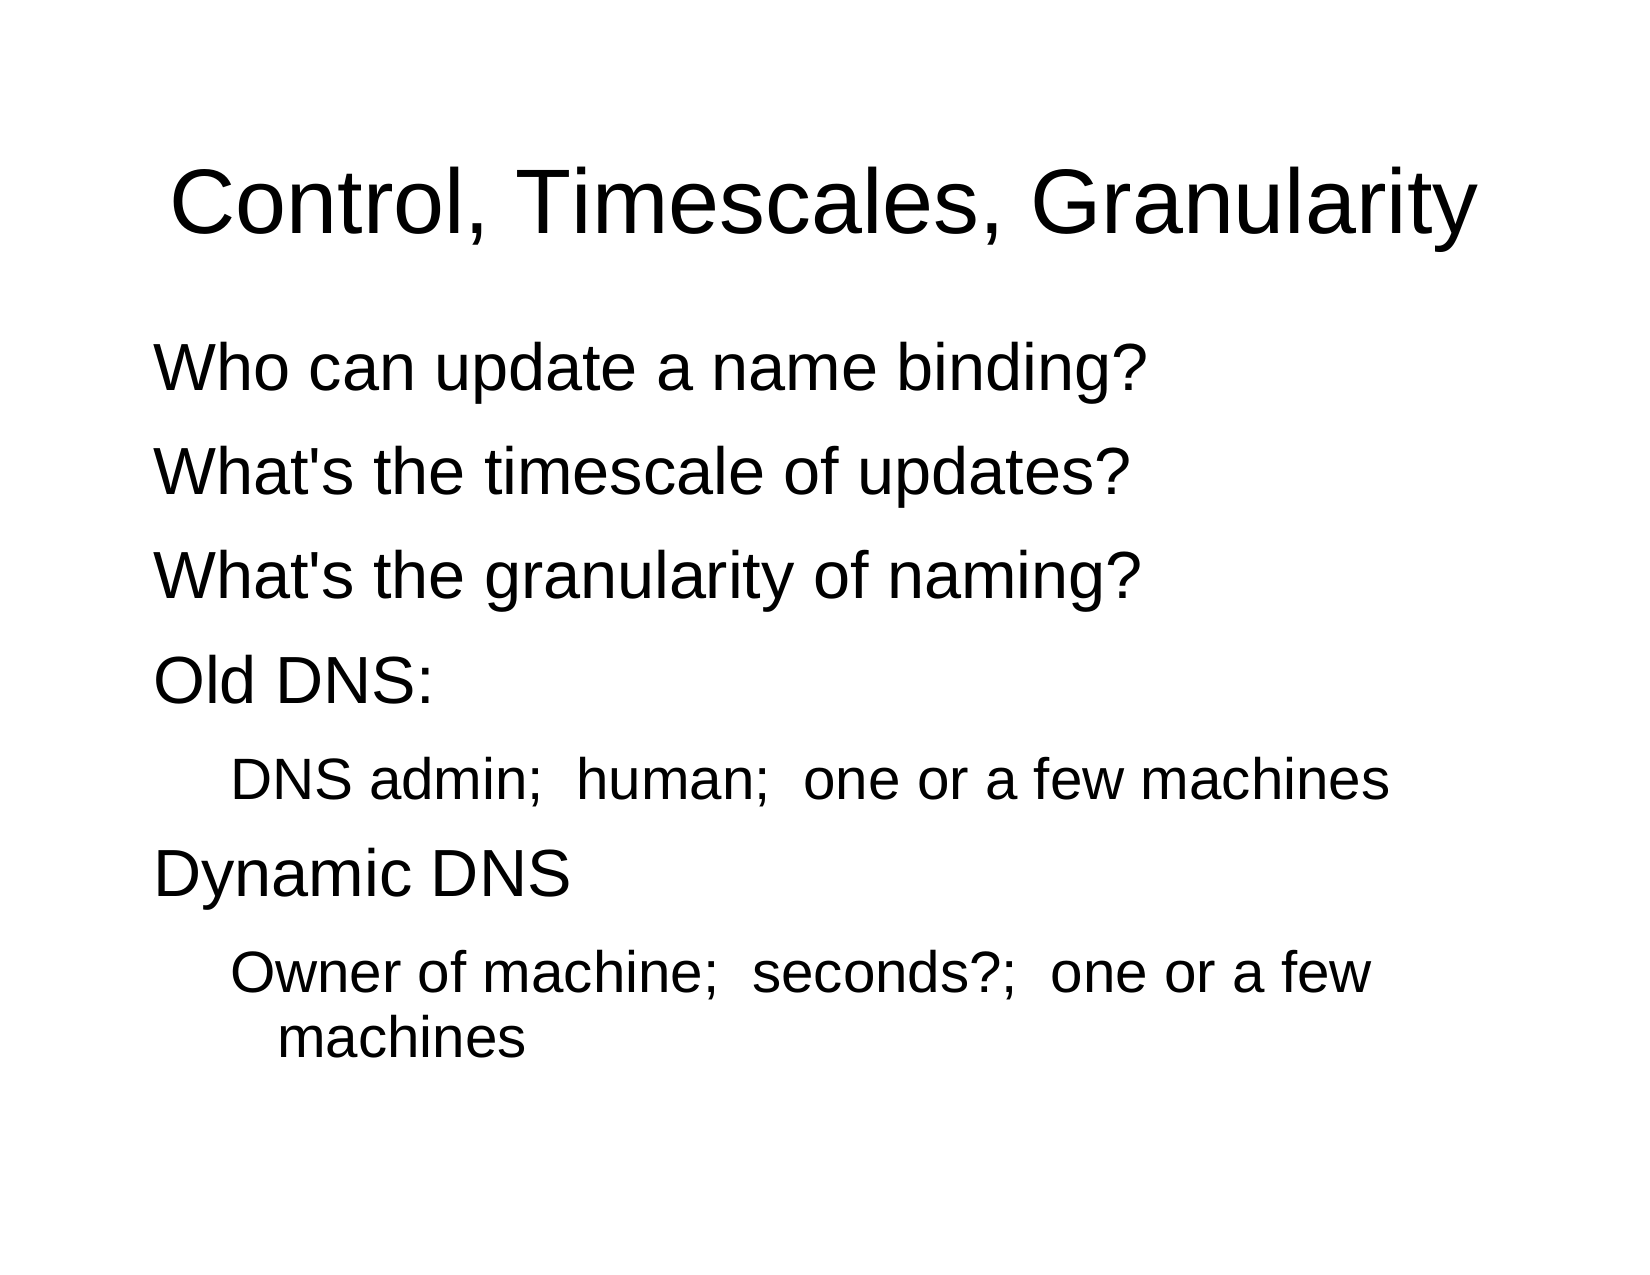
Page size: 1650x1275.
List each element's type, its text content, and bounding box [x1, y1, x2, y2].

title Control, Timescales, Granularity [135, 112, 1515, 291]
list Who can update a name binding? What's the timescale of updates? What's the granularity of naming? Old DNS: DNS admin; human; one or a few machines Dynamic DNS Owner of machine; seconds?; one or a few machines [135, 329, 1515, 1132]
